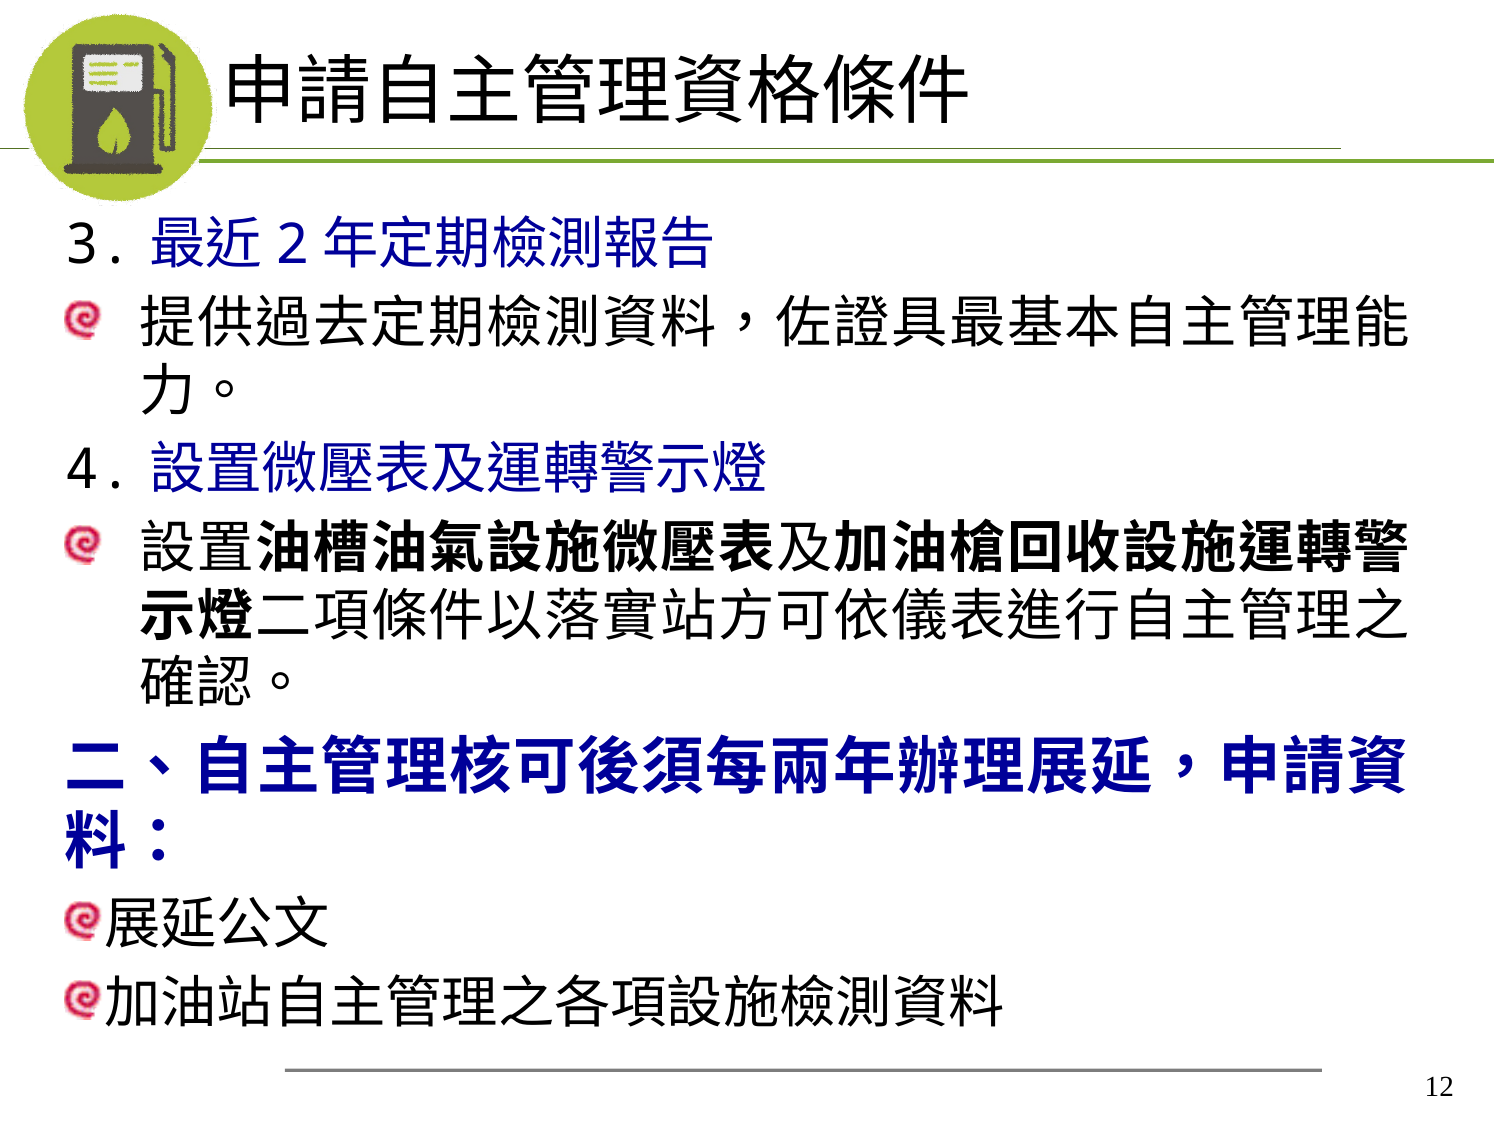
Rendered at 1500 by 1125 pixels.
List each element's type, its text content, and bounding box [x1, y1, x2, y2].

slide_number <編號> [1396, 1046, 1483, 1123]
list 最近2年定期檢測報告 提供過去定期檢測資料，佐證具最基本自主管理能力。 設置微壓表及運轉警示燈 設置油槽油氣設施微壓表及加油槍回收設施運轉警示燈二項條件以落實站方可依儀表進行自主管理之確認。 二、自主管理核可後須每兩年辦理展延，申請資料： 展延公文 加油站自主管理之各項設施檢測資料 [50, 200, 1425, 1038]
picture [17, 7, 219, 208]
title 申請自主管理資格條件 [206, 37, 1424, 149]
